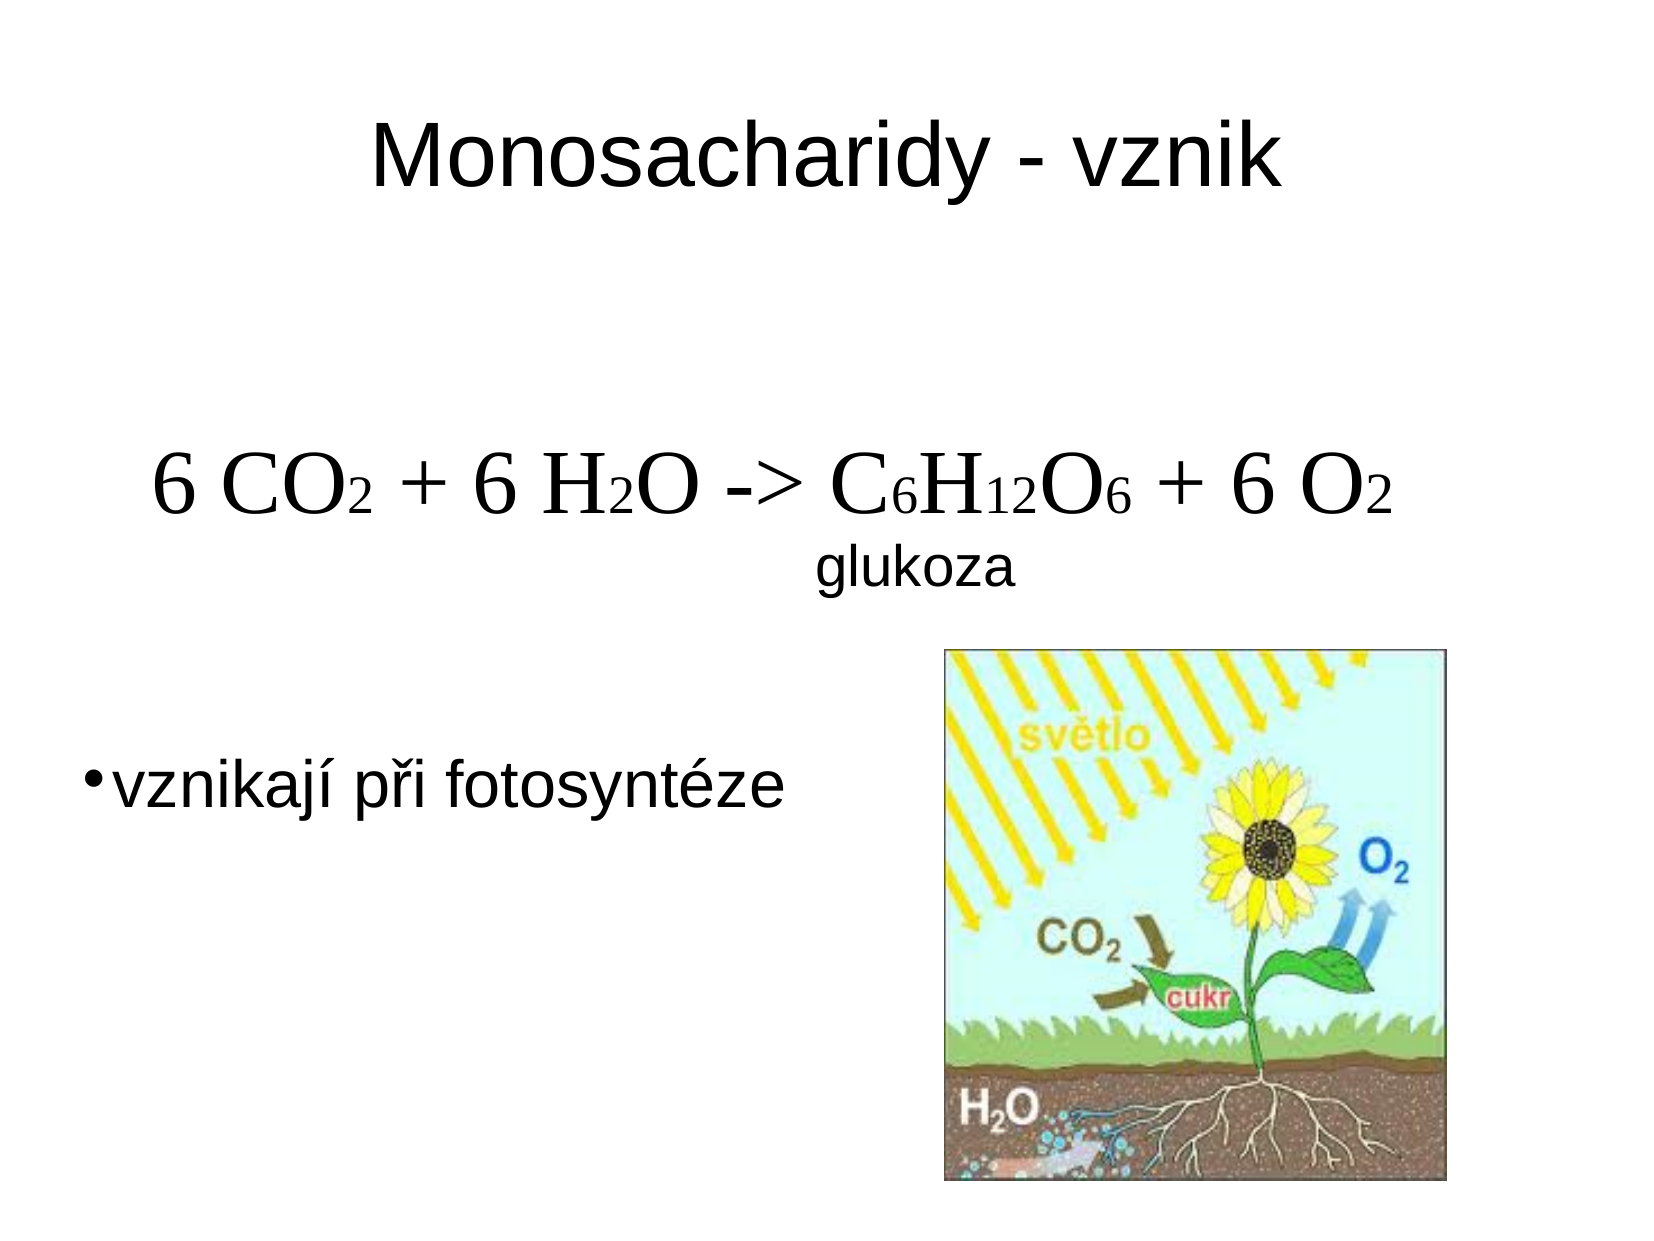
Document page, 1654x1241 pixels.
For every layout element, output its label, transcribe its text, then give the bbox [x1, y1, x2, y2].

title Monosacharidy - vznik [82, 56, 1571, 249]
subtitle 6 CO2 + 6 H2O -> C6H12O6 + 6 O2 glukoza vznikají při fotosyntéze [82, 297, 1571, 1102]
picture [944, 649, 1447, 1181]
